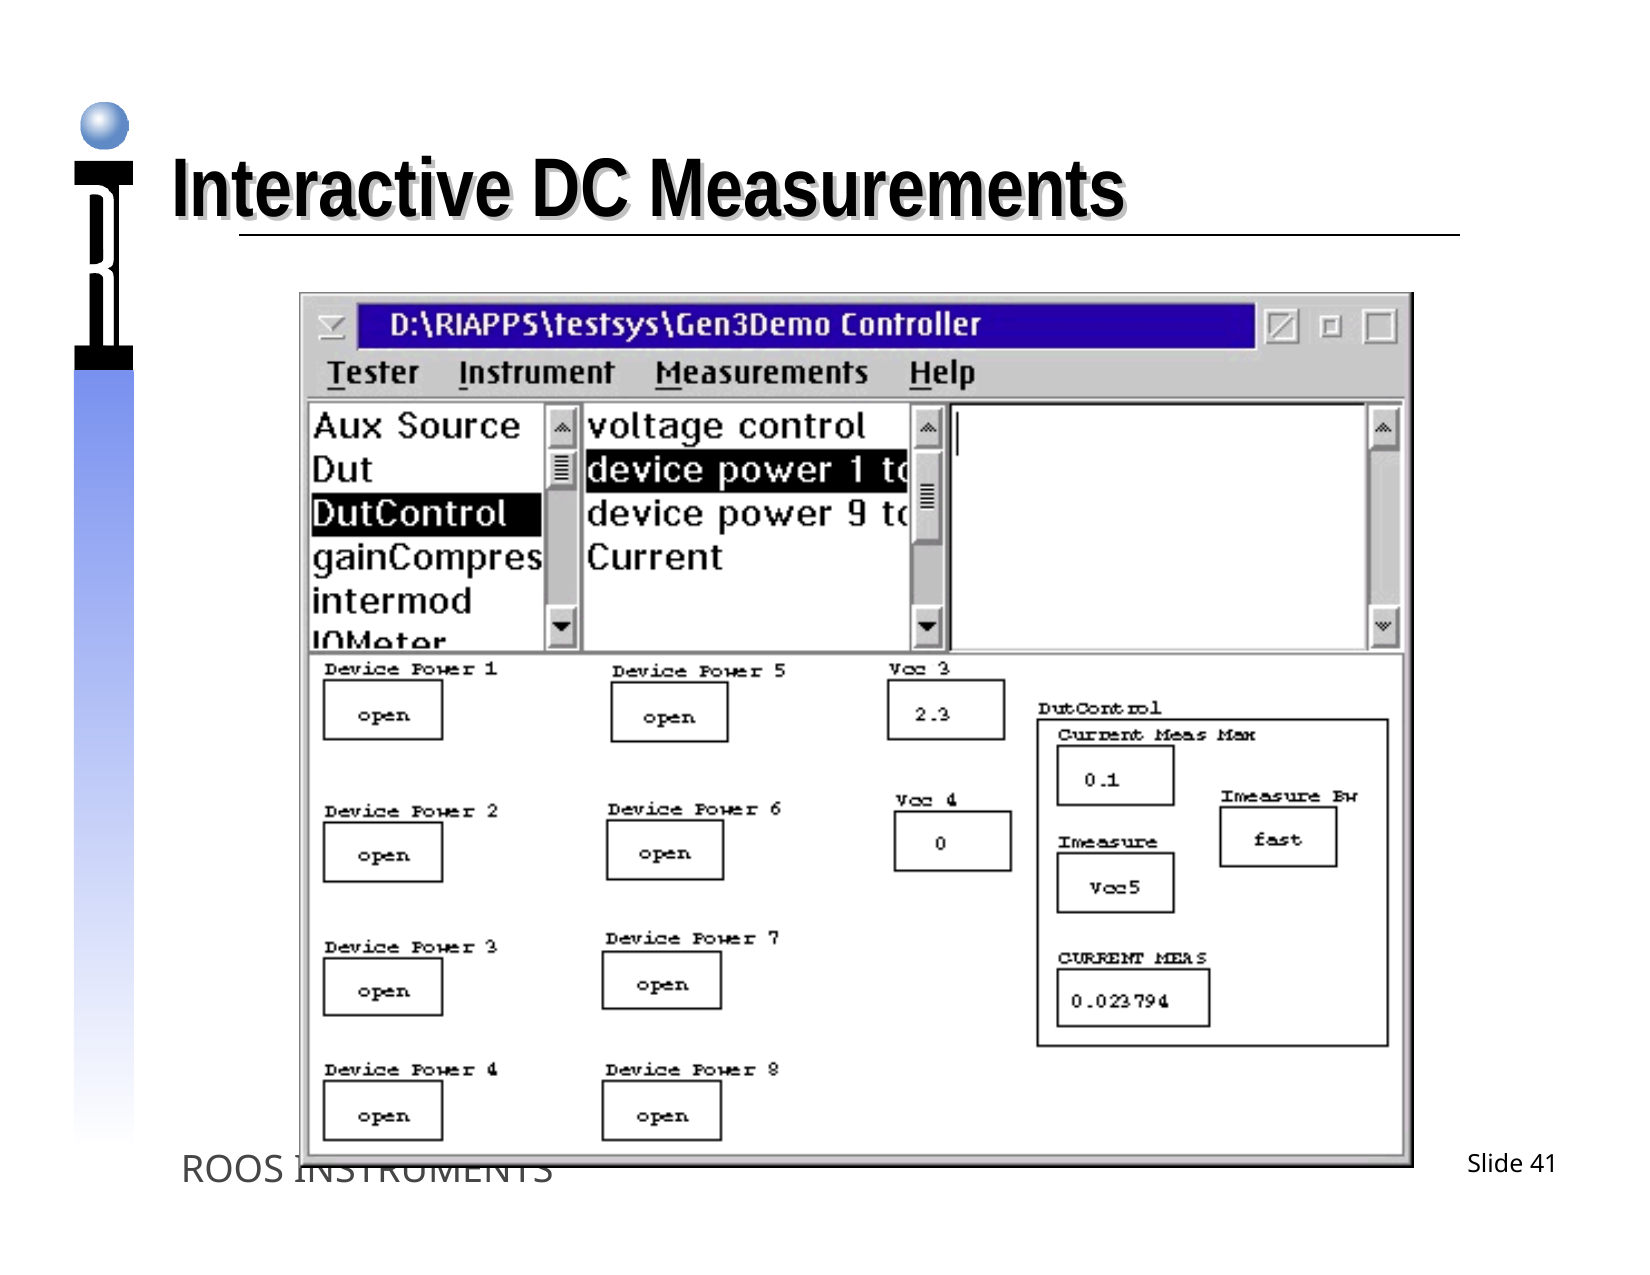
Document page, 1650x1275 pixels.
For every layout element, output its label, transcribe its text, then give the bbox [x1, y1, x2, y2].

picture [299, 292, 1414, 1168]
text_box Interactive DC Measurements [171, 58, 1525, 234]
